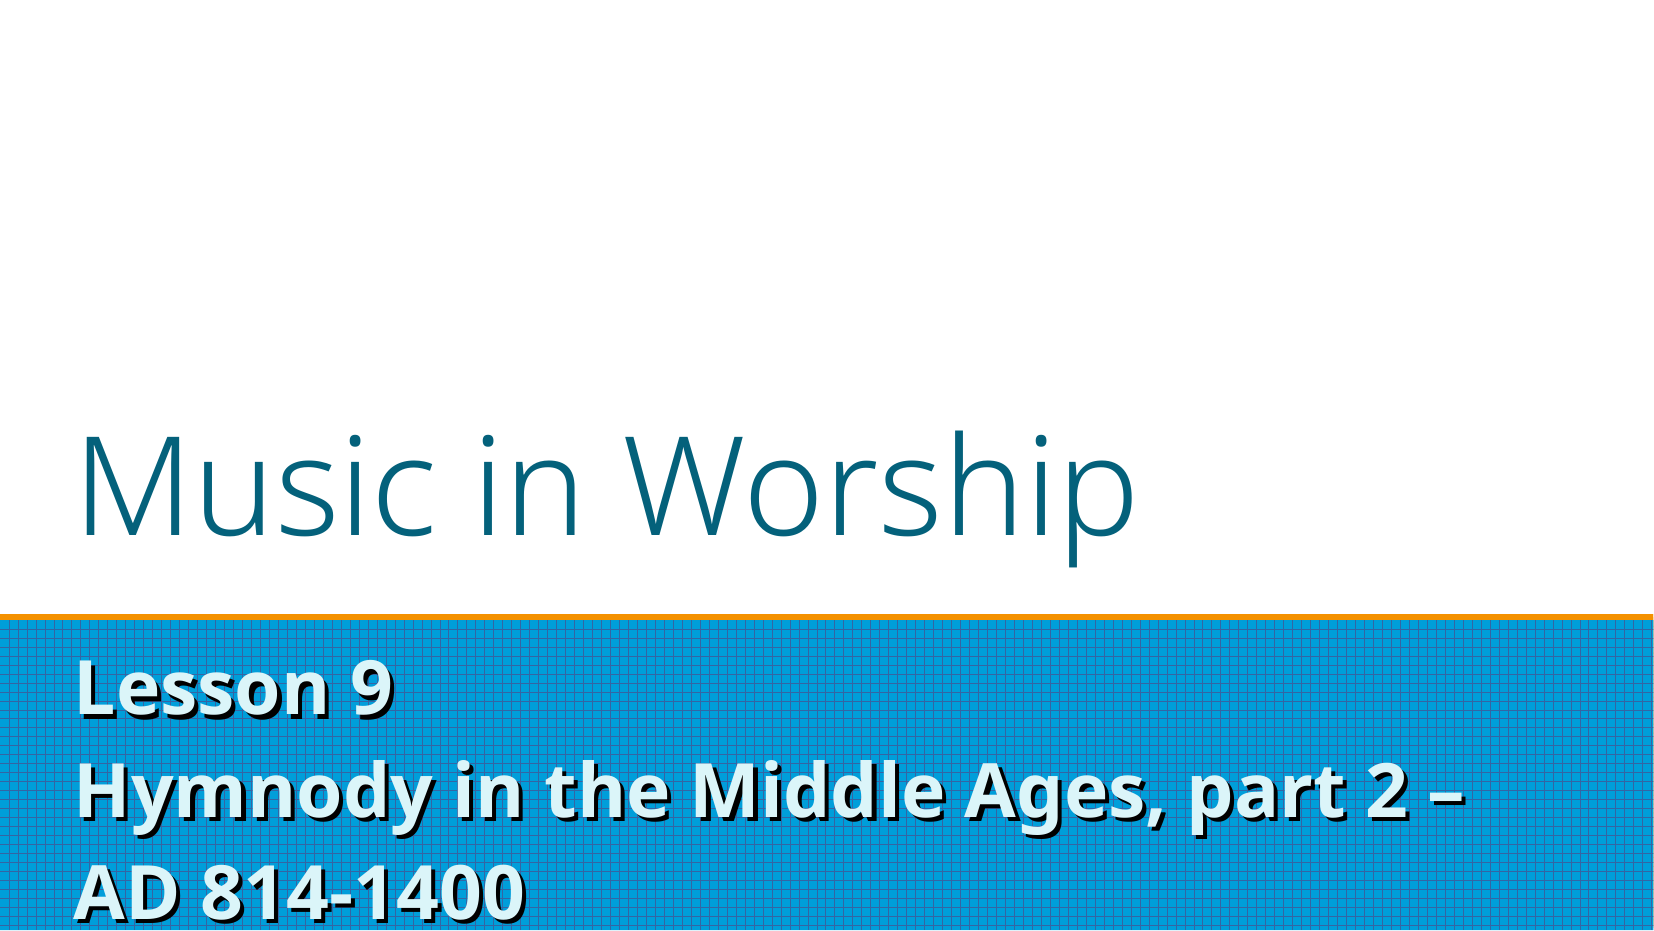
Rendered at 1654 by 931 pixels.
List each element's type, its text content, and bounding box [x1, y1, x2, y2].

subtitle Lesson 9 Hymnody in the Middle Ages, part 2 – AD 814-1400 [73, 634, 1551, 918]
title Music in Worship [73, 44, 1551, 576]
